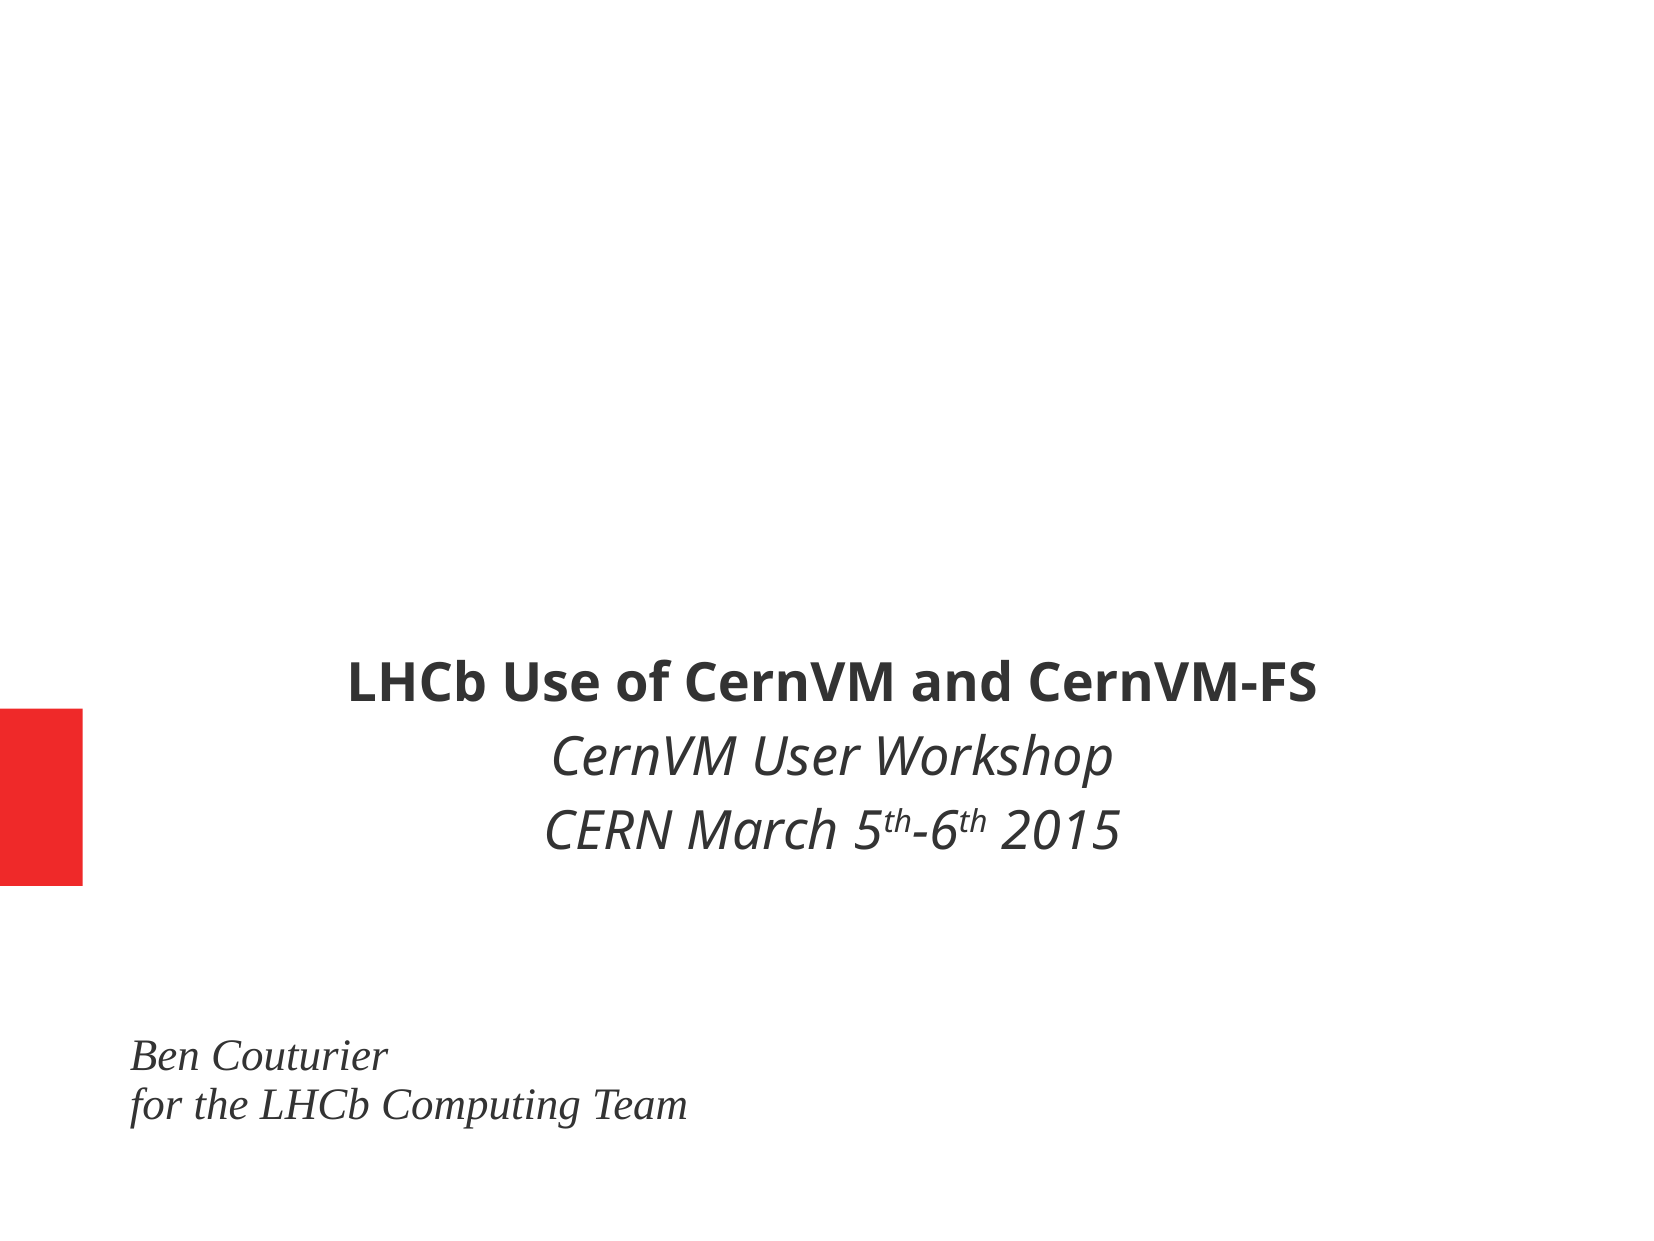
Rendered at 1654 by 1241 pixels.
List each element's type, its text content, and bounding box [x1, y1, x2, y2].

title LHCb Use of CernVM and CernVM-FS CernVM User Workshop CERN March 5th-6th 2015 [129, 663, 1536, 920]
list Ben Couturier for the LHCb Computing Team [129, 944, 1536, 1130]
